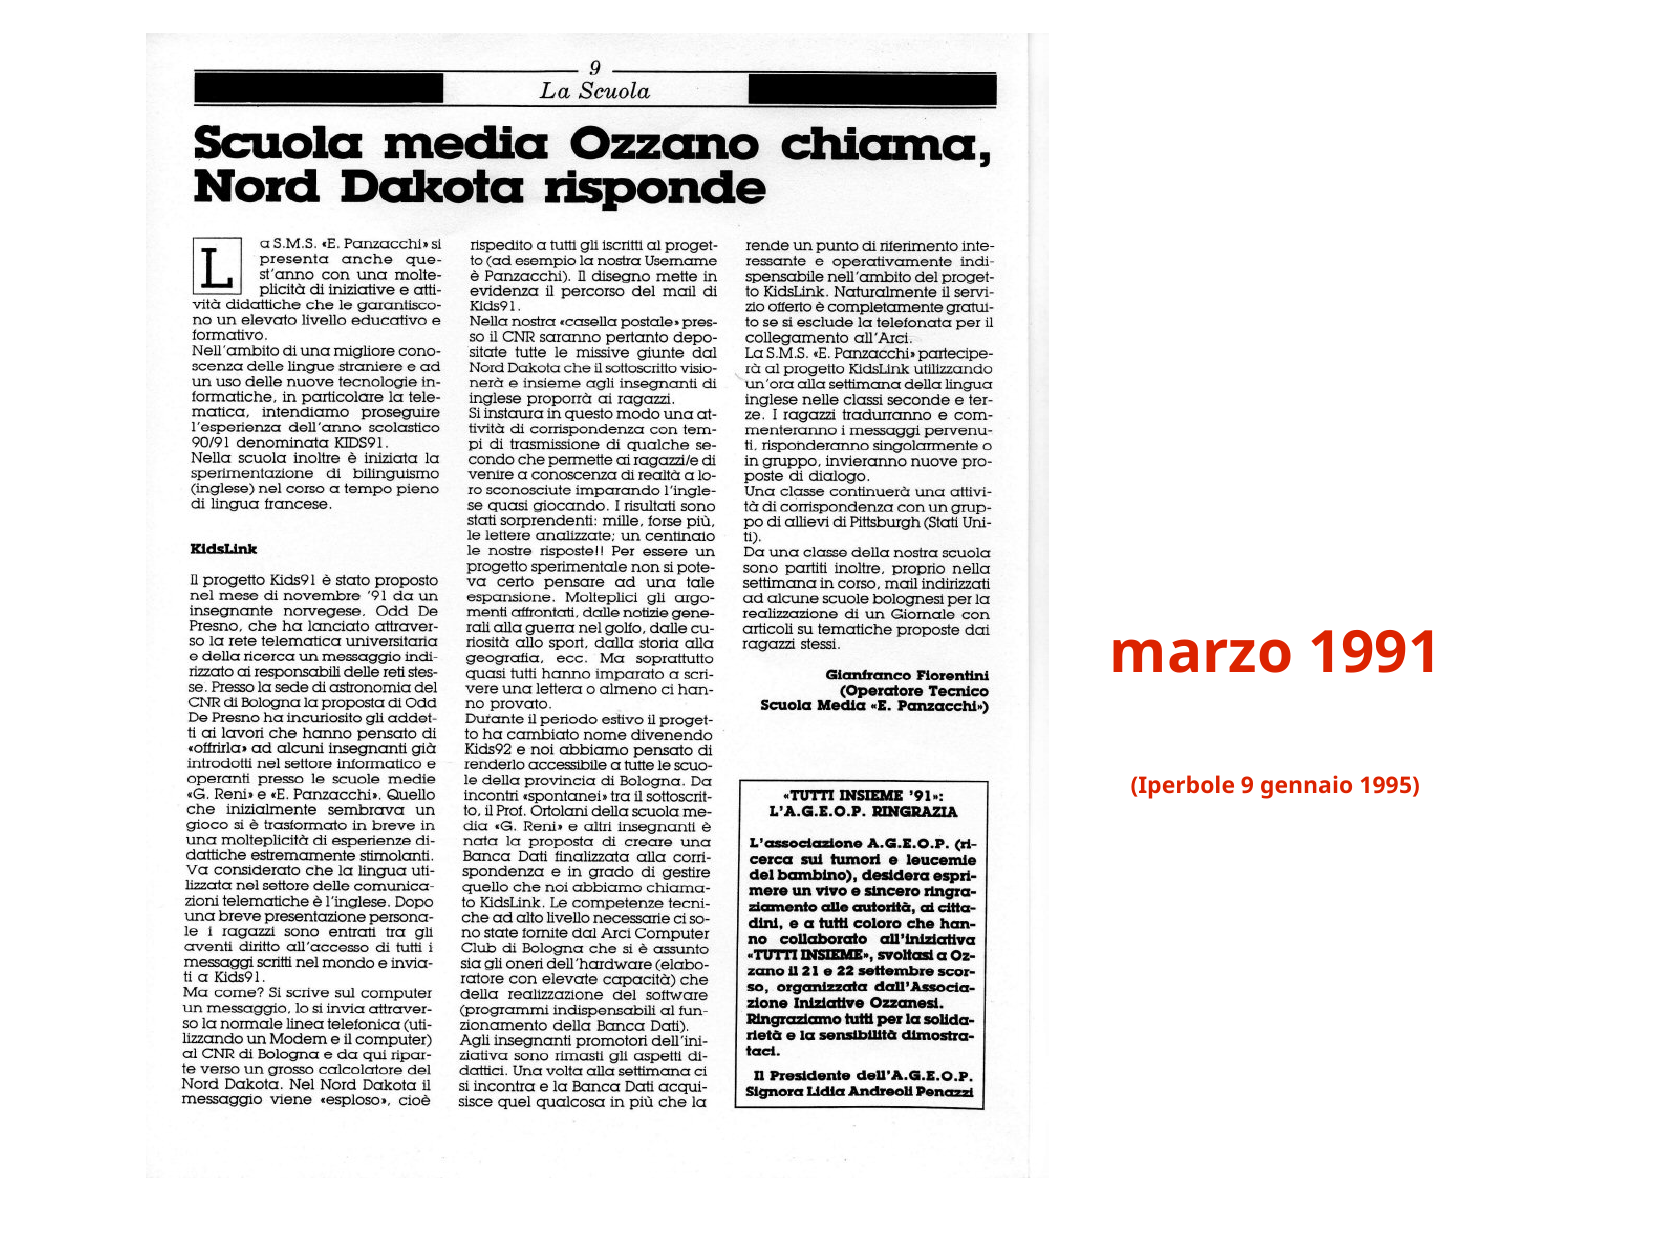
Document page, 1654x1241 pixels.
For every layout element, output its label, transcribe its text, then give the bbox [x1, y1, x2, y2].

picture [146, 33, 1049, 1178]
text_box marzo 1991 (Iperbole 9 gennaio 1995) [1094, 603, 1516, 787]
